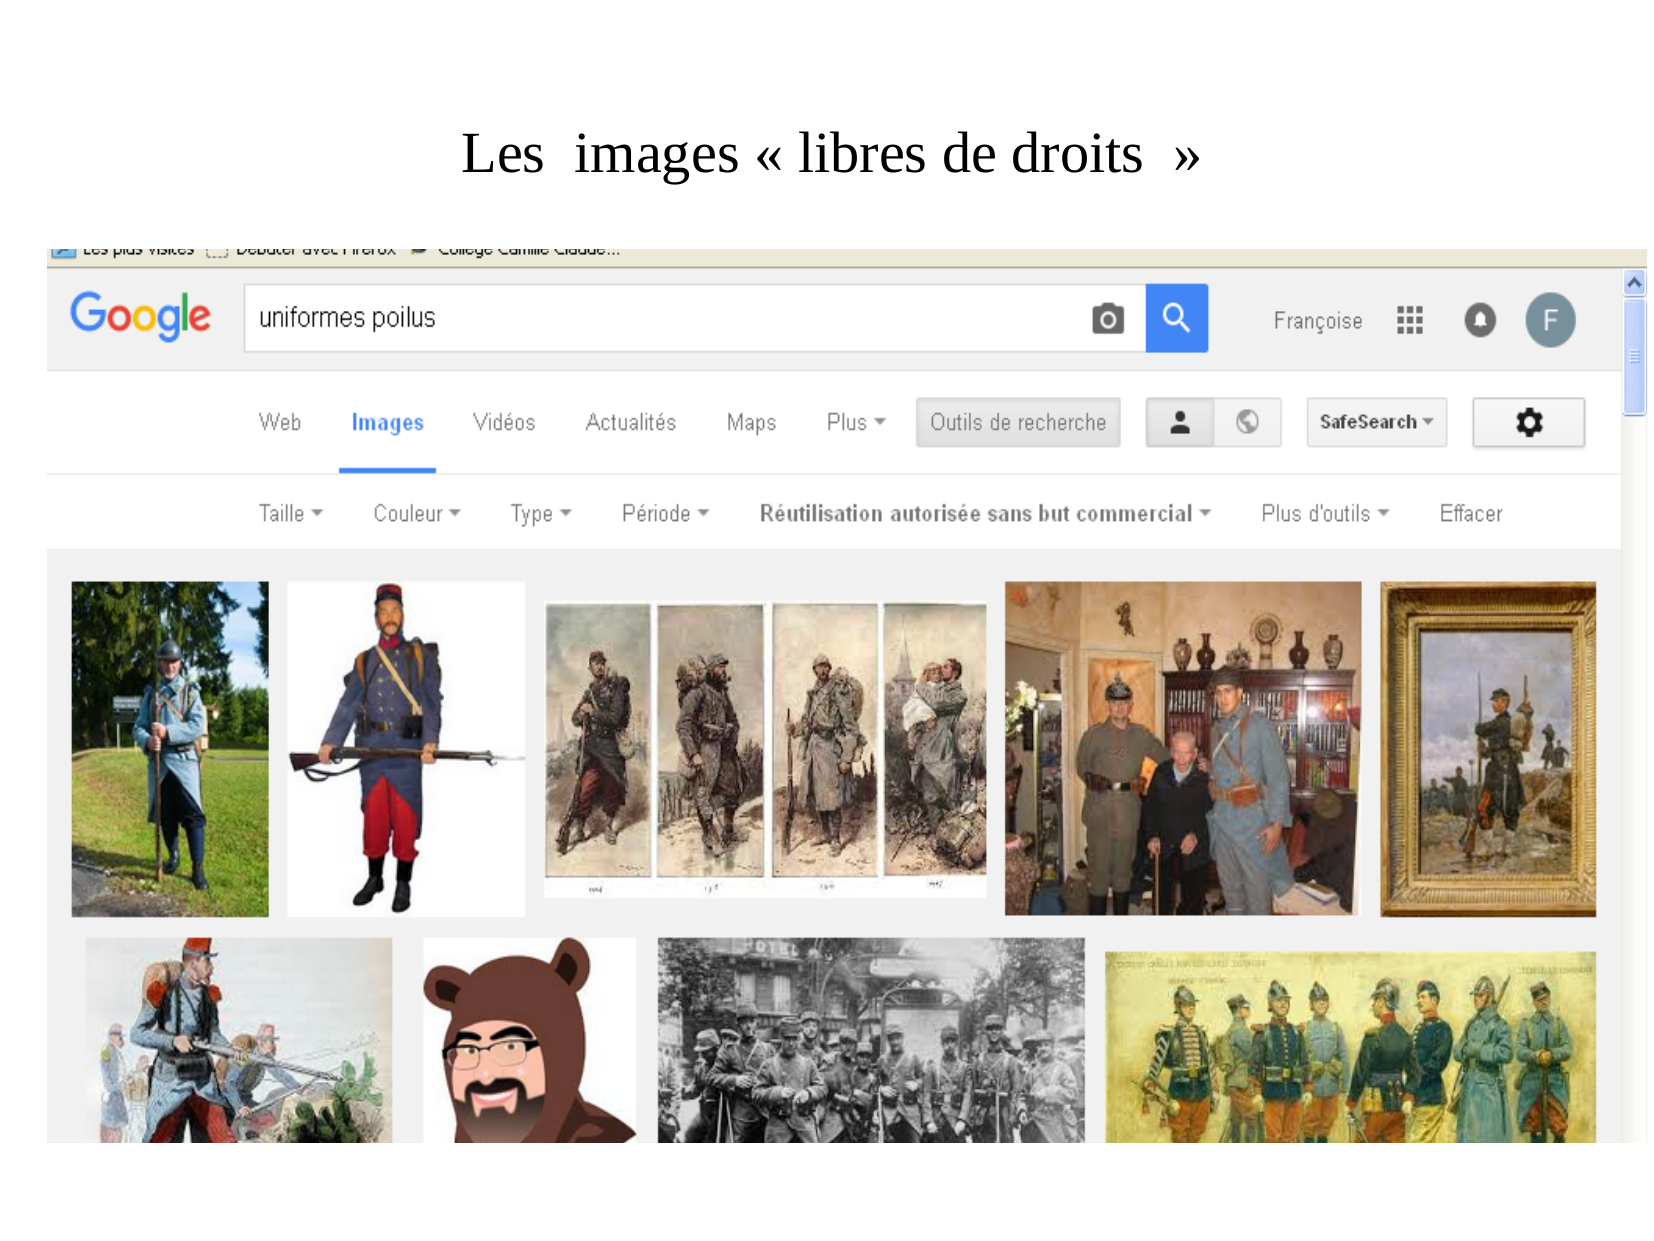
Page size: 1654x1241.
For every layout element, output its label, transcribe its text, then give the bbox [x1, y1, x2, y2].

title Les images « libres de droits » [88, 49, 1577, 249]
picture [47, 249, 1648, 1143]
